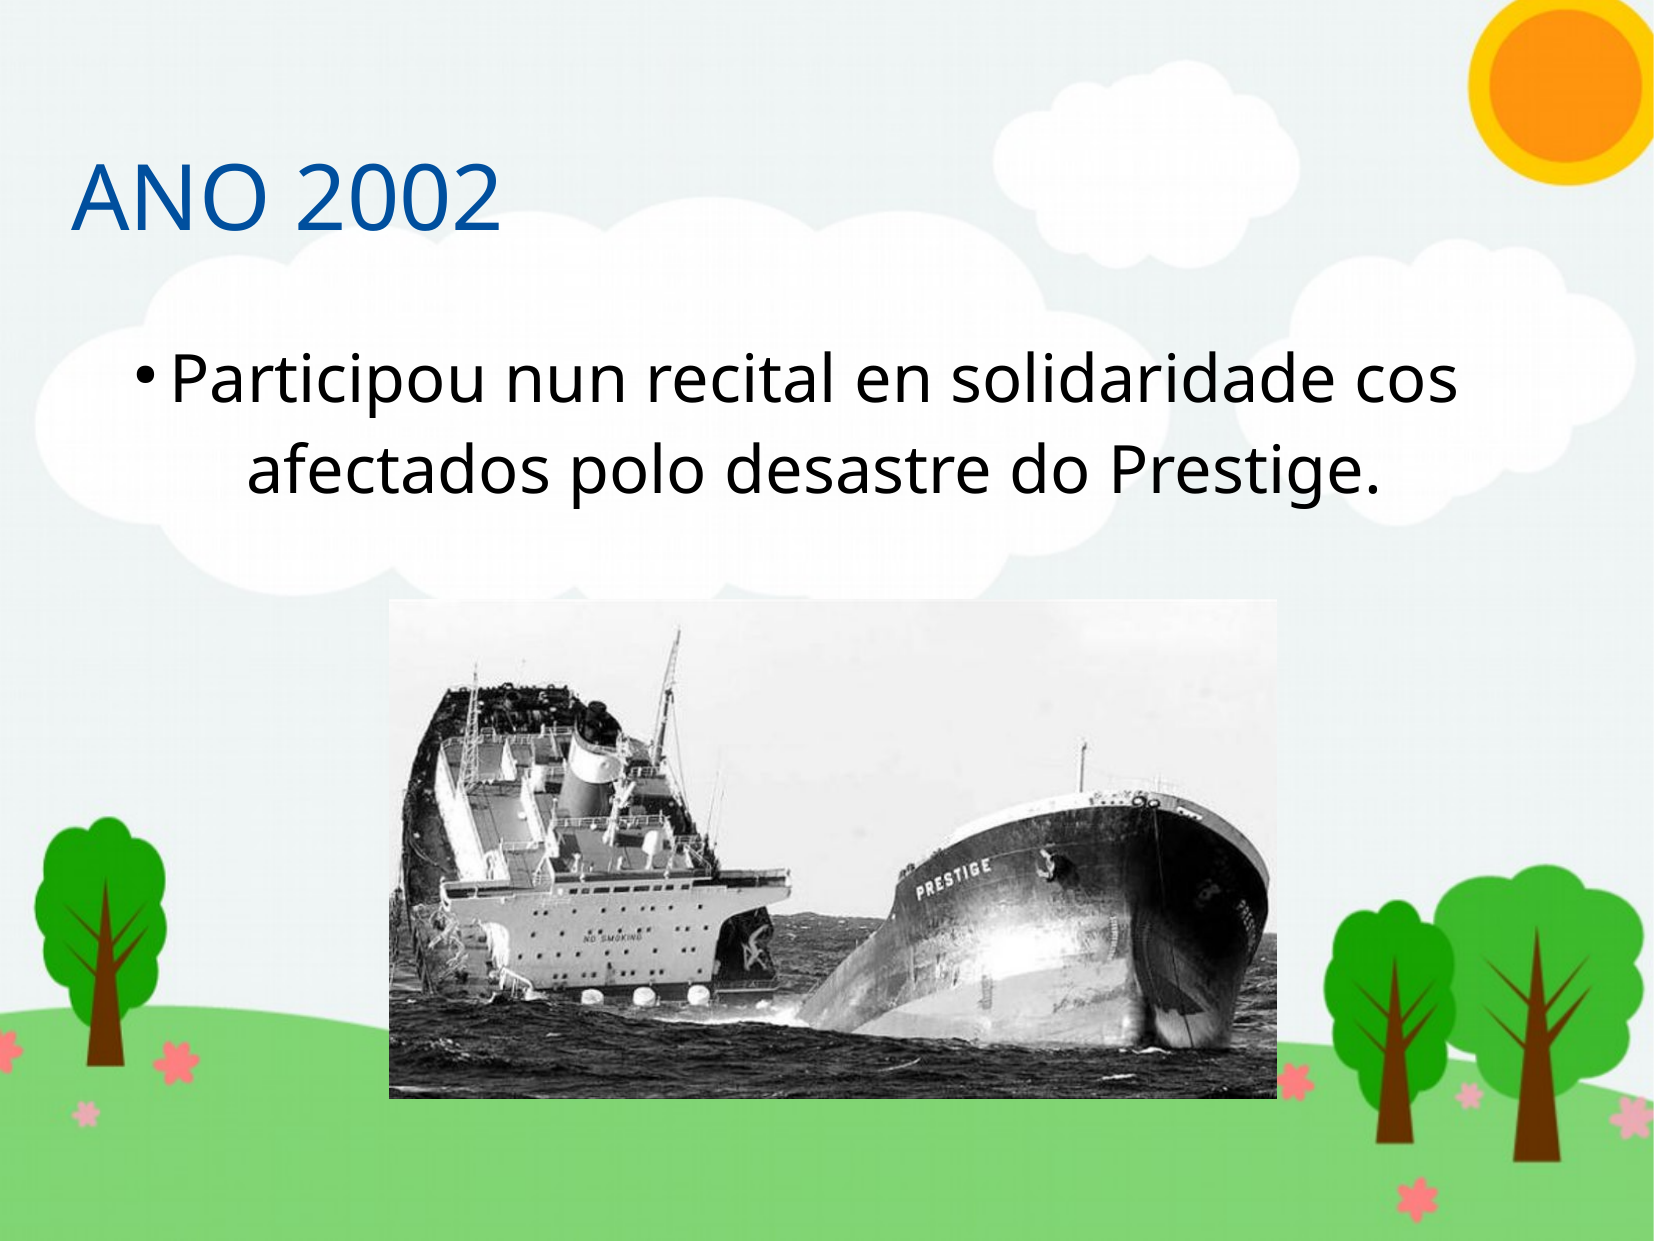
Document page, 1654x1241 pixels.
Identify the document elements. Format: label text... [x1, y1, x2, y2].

title ANO 2002 [47, 106, 1512, 284]
subtitle Participou nun recital en solidaridade cos afectados polo desastre do Prestige. [94, 284, 1500, 691]
picture [0, 0, 1654, 1241]
